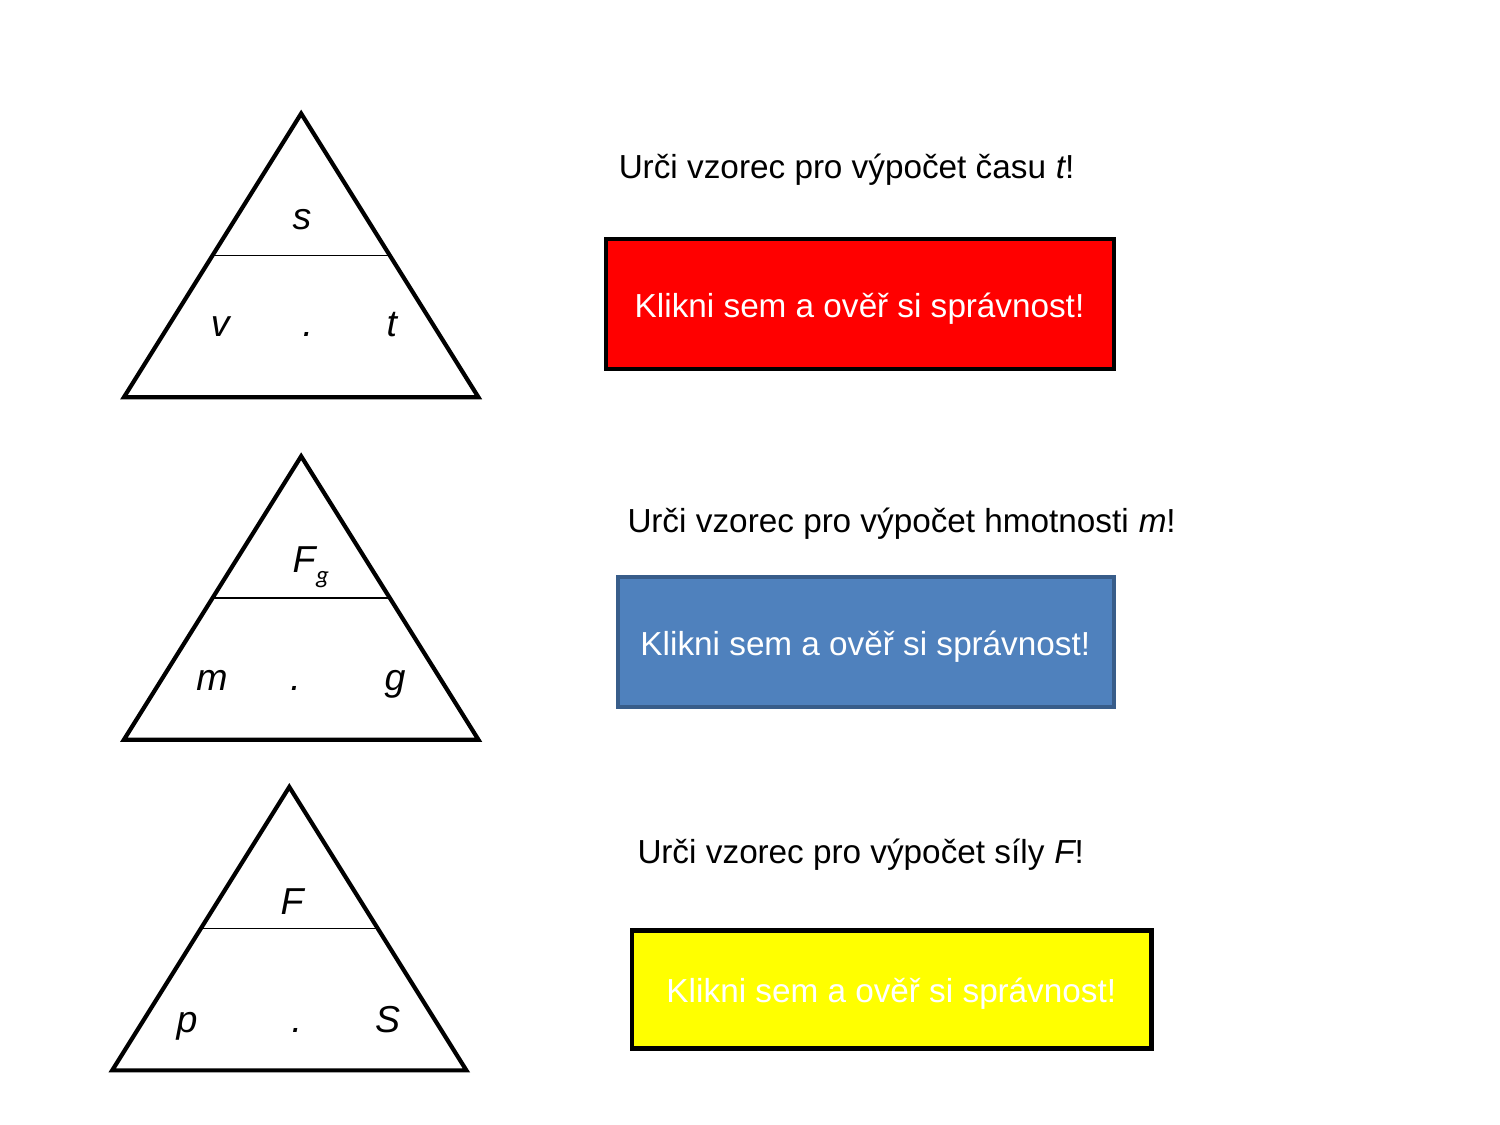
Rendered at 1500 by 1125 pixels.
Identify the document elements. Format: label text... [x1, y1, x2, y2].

text_box Urči vzorec pro výpočet síly F! [622, 822, 1099, 878]
text_box [201, 786, 378, 928]
text_box [213, 456, 390, 597]
text_box g [301, 550, 344, 597]
text_box [212, 113, 390, 255]
text_box Klikni sem a ověř si správnost! [631, 930, 1152, 1049]
text_box Urči vzorec pro výpočet času t! [603, 137, 1090, 193]
text_box [112, 989, 467, 1071]
text_box [123, 256, 479, 398]
text_box m . g [181, 645, 421, 706]
text_box v . t [196, 290, 413, 352]
text_box [123, 647, 479, 740]
text_box F [277, 527, 331, 588]
text_box Klikni sem a ověř si správnost! [605, 238, 1114, 369]
text_box F [265, 869, 319, 930]
text_box [183, 598, 420, 645]
text_box [164, 929, 415, 987]
text_box s [277, 184, 327, 246]
text_box Urči vzorec pro výpočet hmotnosti m! [612, 491, 1191, 548]
text_box Klikni sem a ověř si správnost! [617, 577, 1114, 708]
text_box p . S [140, 987, 416, 1049]
